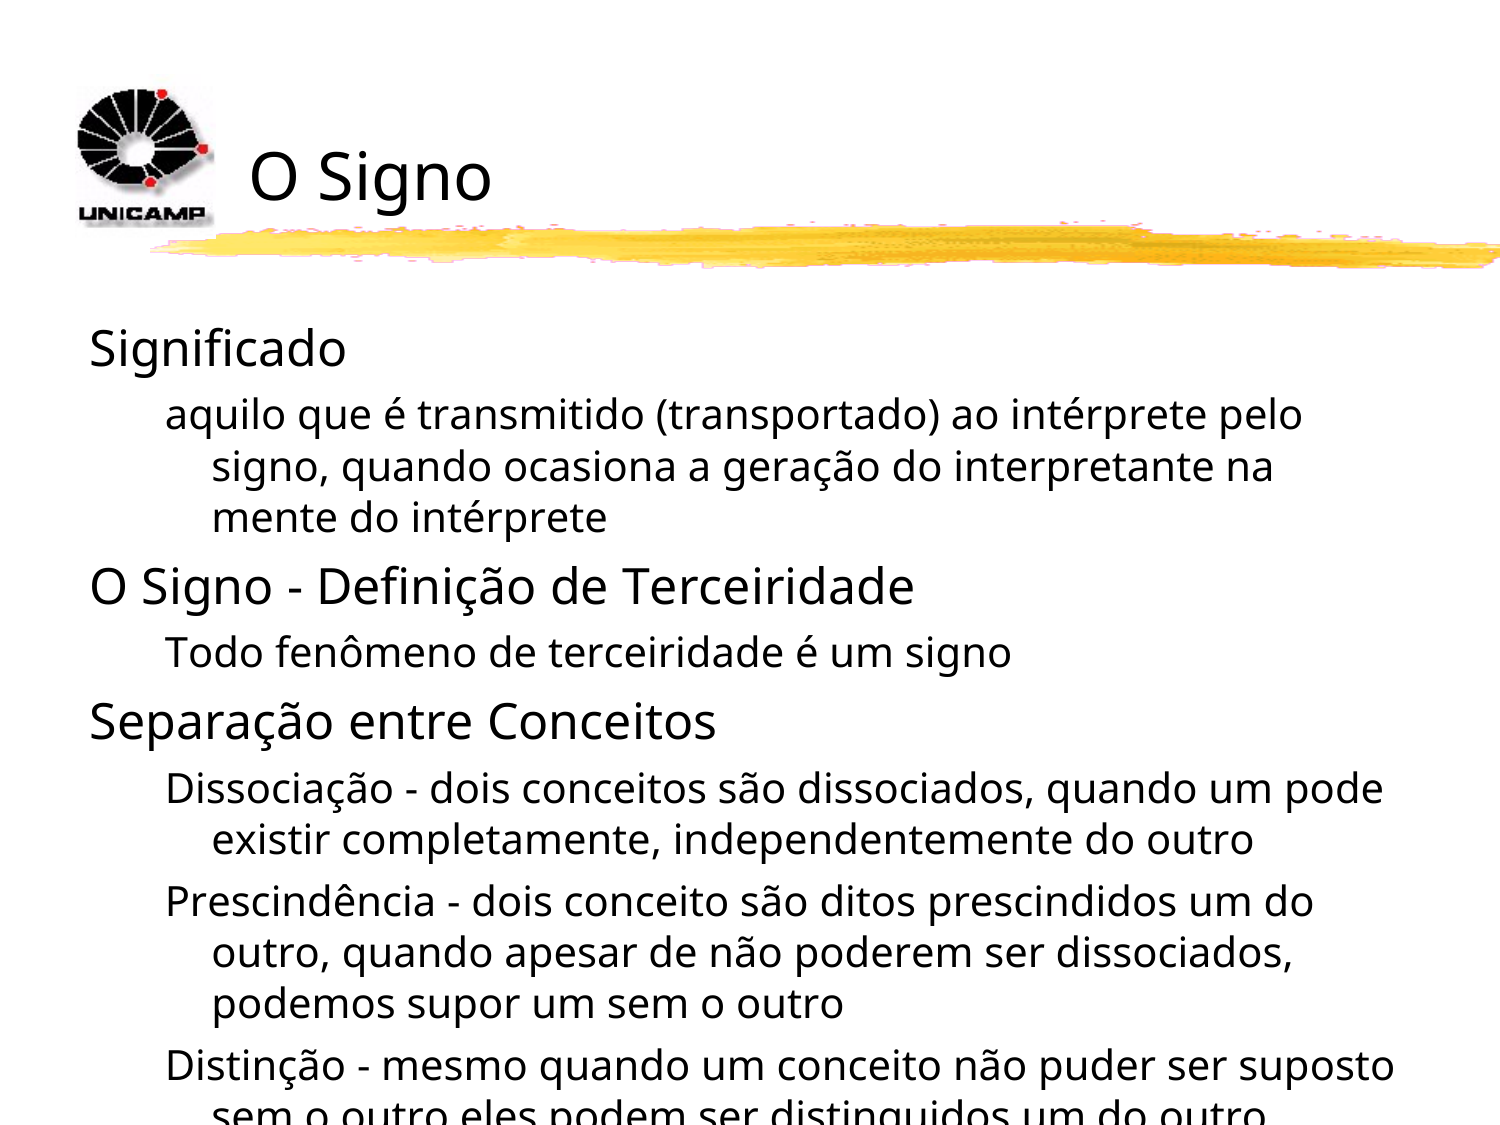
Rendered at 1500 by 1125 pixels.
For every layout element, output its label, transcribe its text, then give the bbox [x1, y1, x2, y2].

title O Signo [233, 37, 1434, 225]
picture [75, 74, 1500, 279]
list Significado aquilo que é transmitido (transportado) ao intérprete pelo signo, quando ocasiona a geração do interpretante na mente do intérprete O Signo - Definição de Terceiridade Todo fenômeno de terceiridade é um signo Separação entre Conceitos Dissociação - dois conceitos são dissociados, quando um pode existir completamente, independentemente do outro Prescindência - dois conceito são ditos prescindidos um do outro, quando apesar de não poderem ser dissociados, podemos supor um sem o outro Distinção - mesmo quando um conceito não puder ser suposto sem o outro eles podem ser distinguidos um do outro [74, 309, 1417, 1059]
